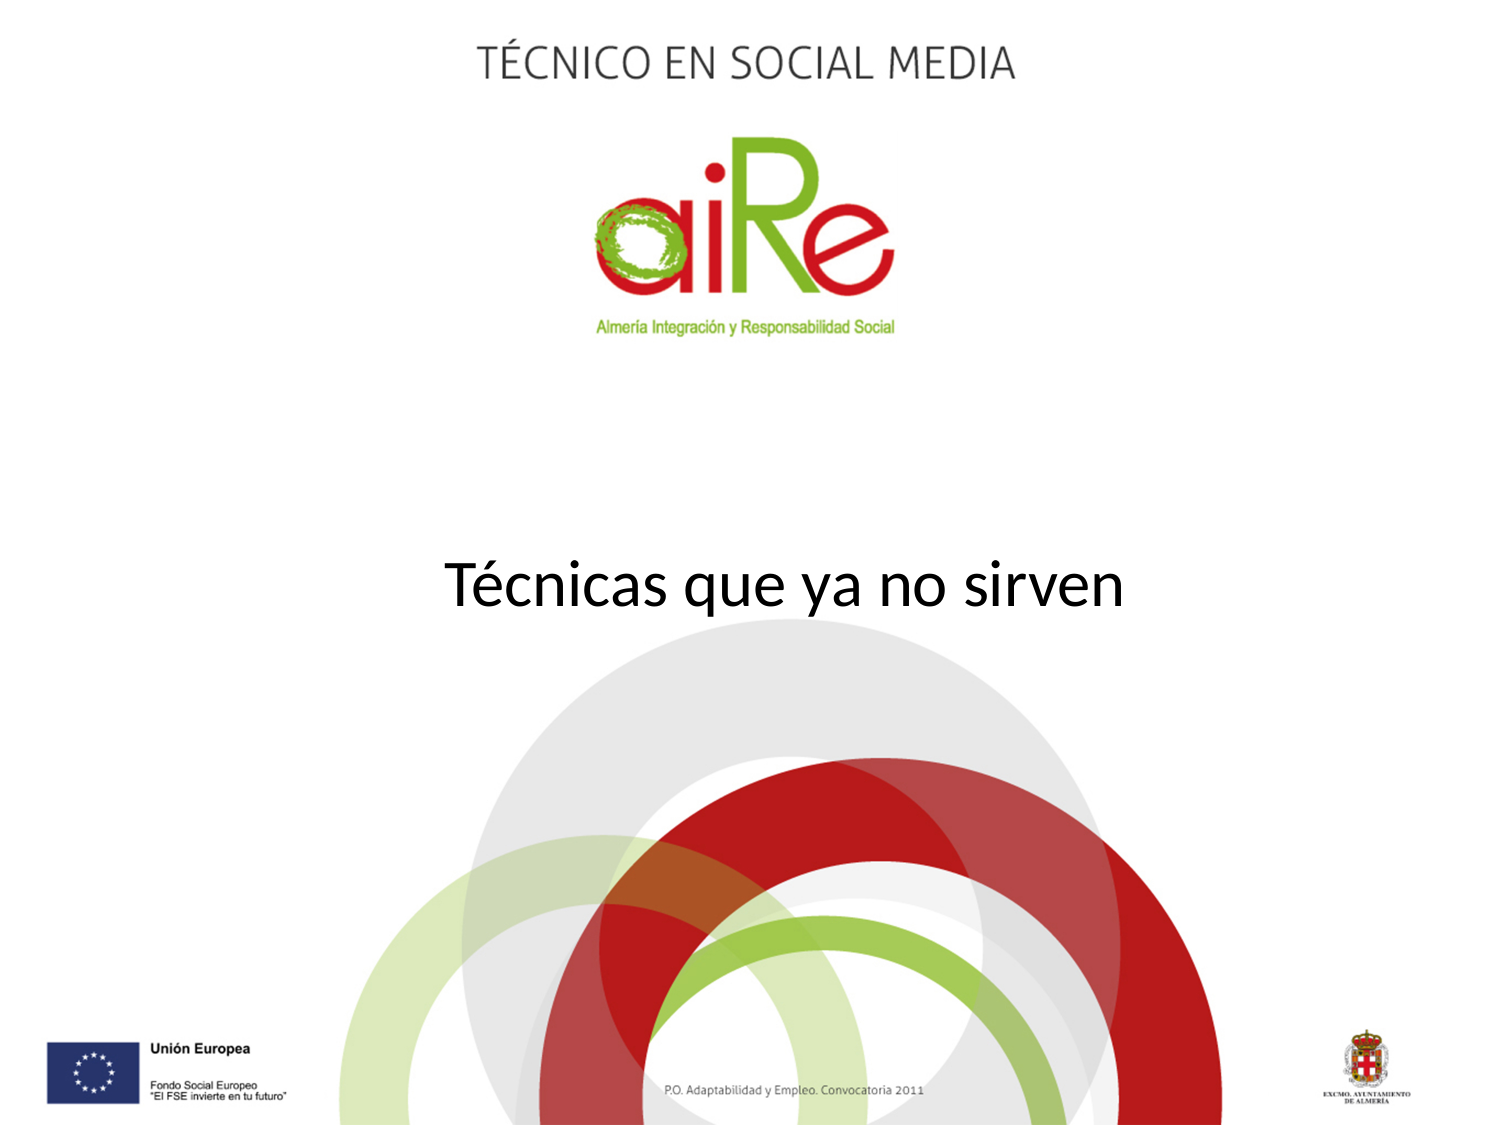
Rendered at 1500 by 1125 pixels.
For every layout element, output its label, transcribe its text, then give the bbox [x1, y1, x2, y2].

list Técnicas que ya no sirven [75, 263, 1425, 916]
picture [0, 0, 1500, 1125]
